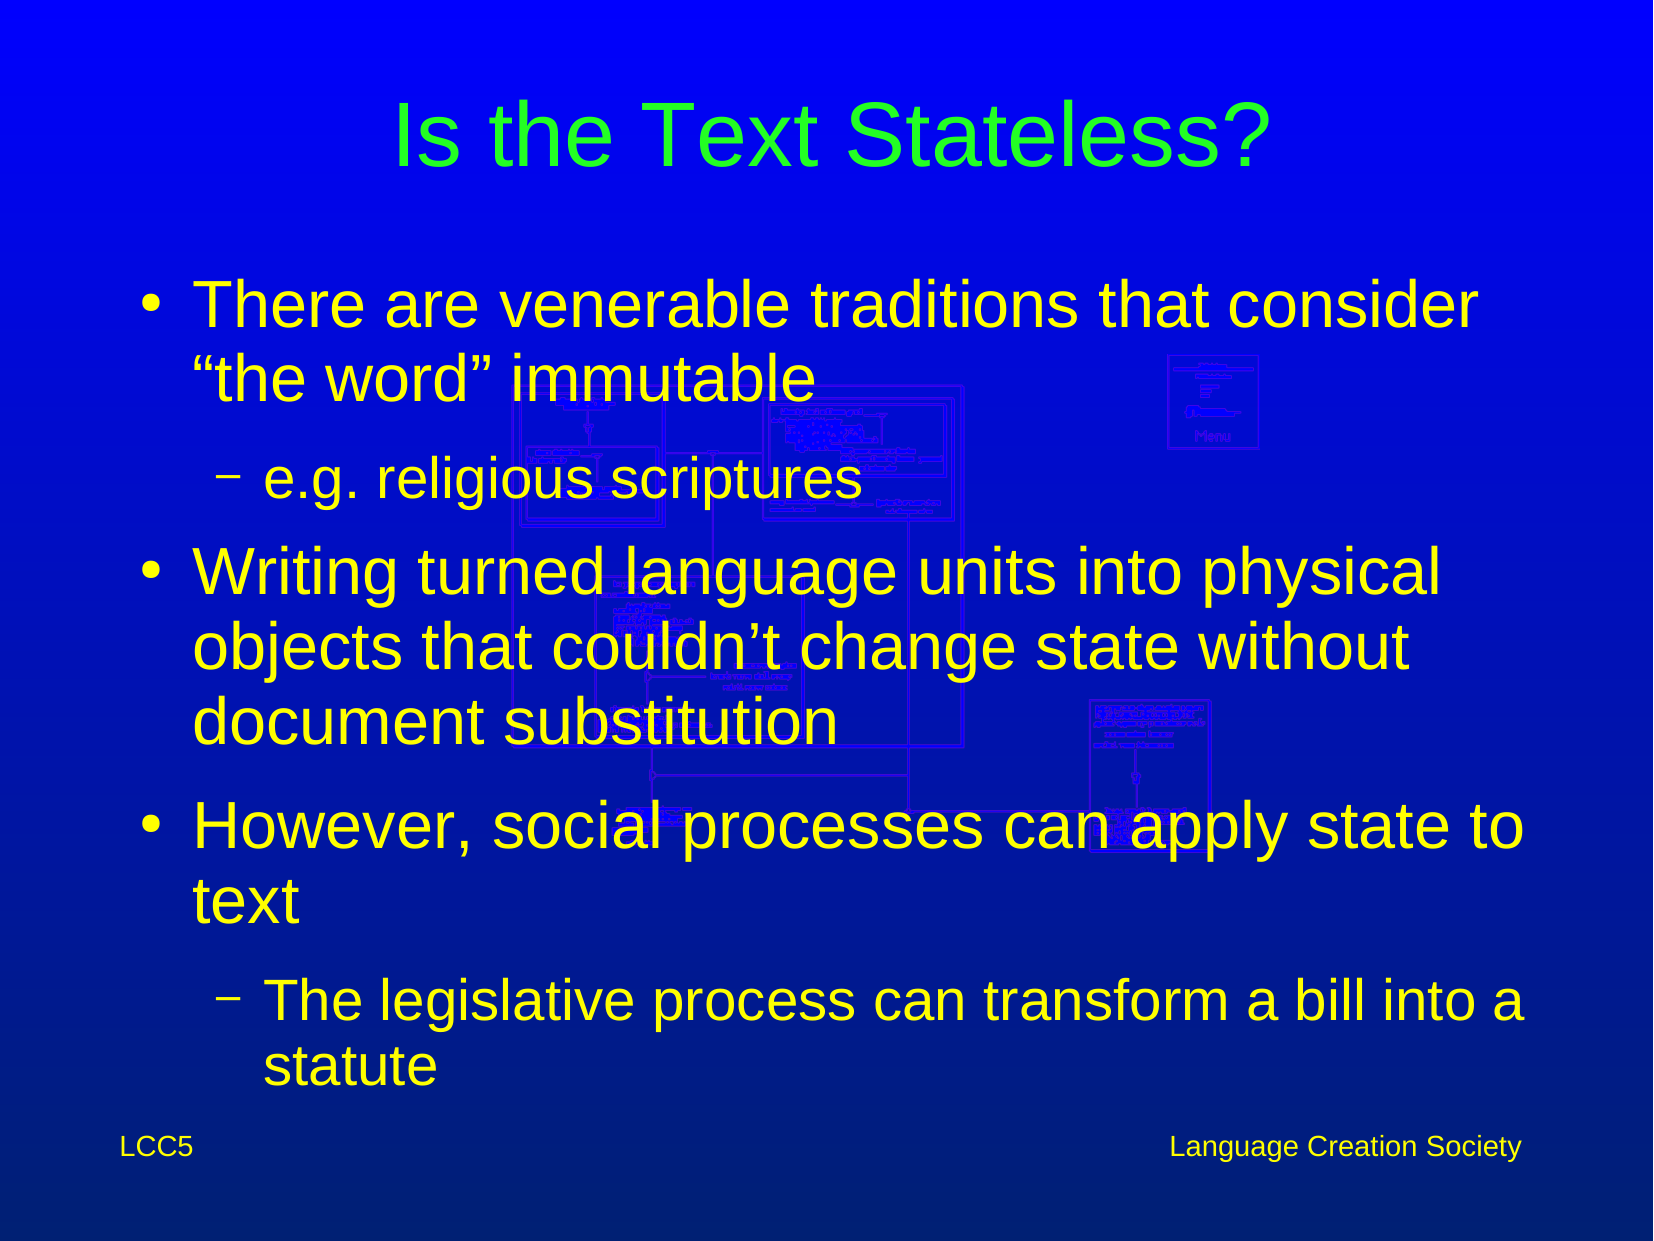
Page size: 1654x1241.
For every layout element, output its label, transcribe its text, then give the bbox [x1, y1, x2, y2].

list There are venerable traditions that consider “the word” immutable e.g. religious scriptures Writing turned language units into physical objects that couldn’t change state without document substitution However, social processes can apply state to text The legislative process can transform a bill into a statute [121, 266, 1534, 1121]
title Is the Text Stateless? [126, 31, 1539, 239]
